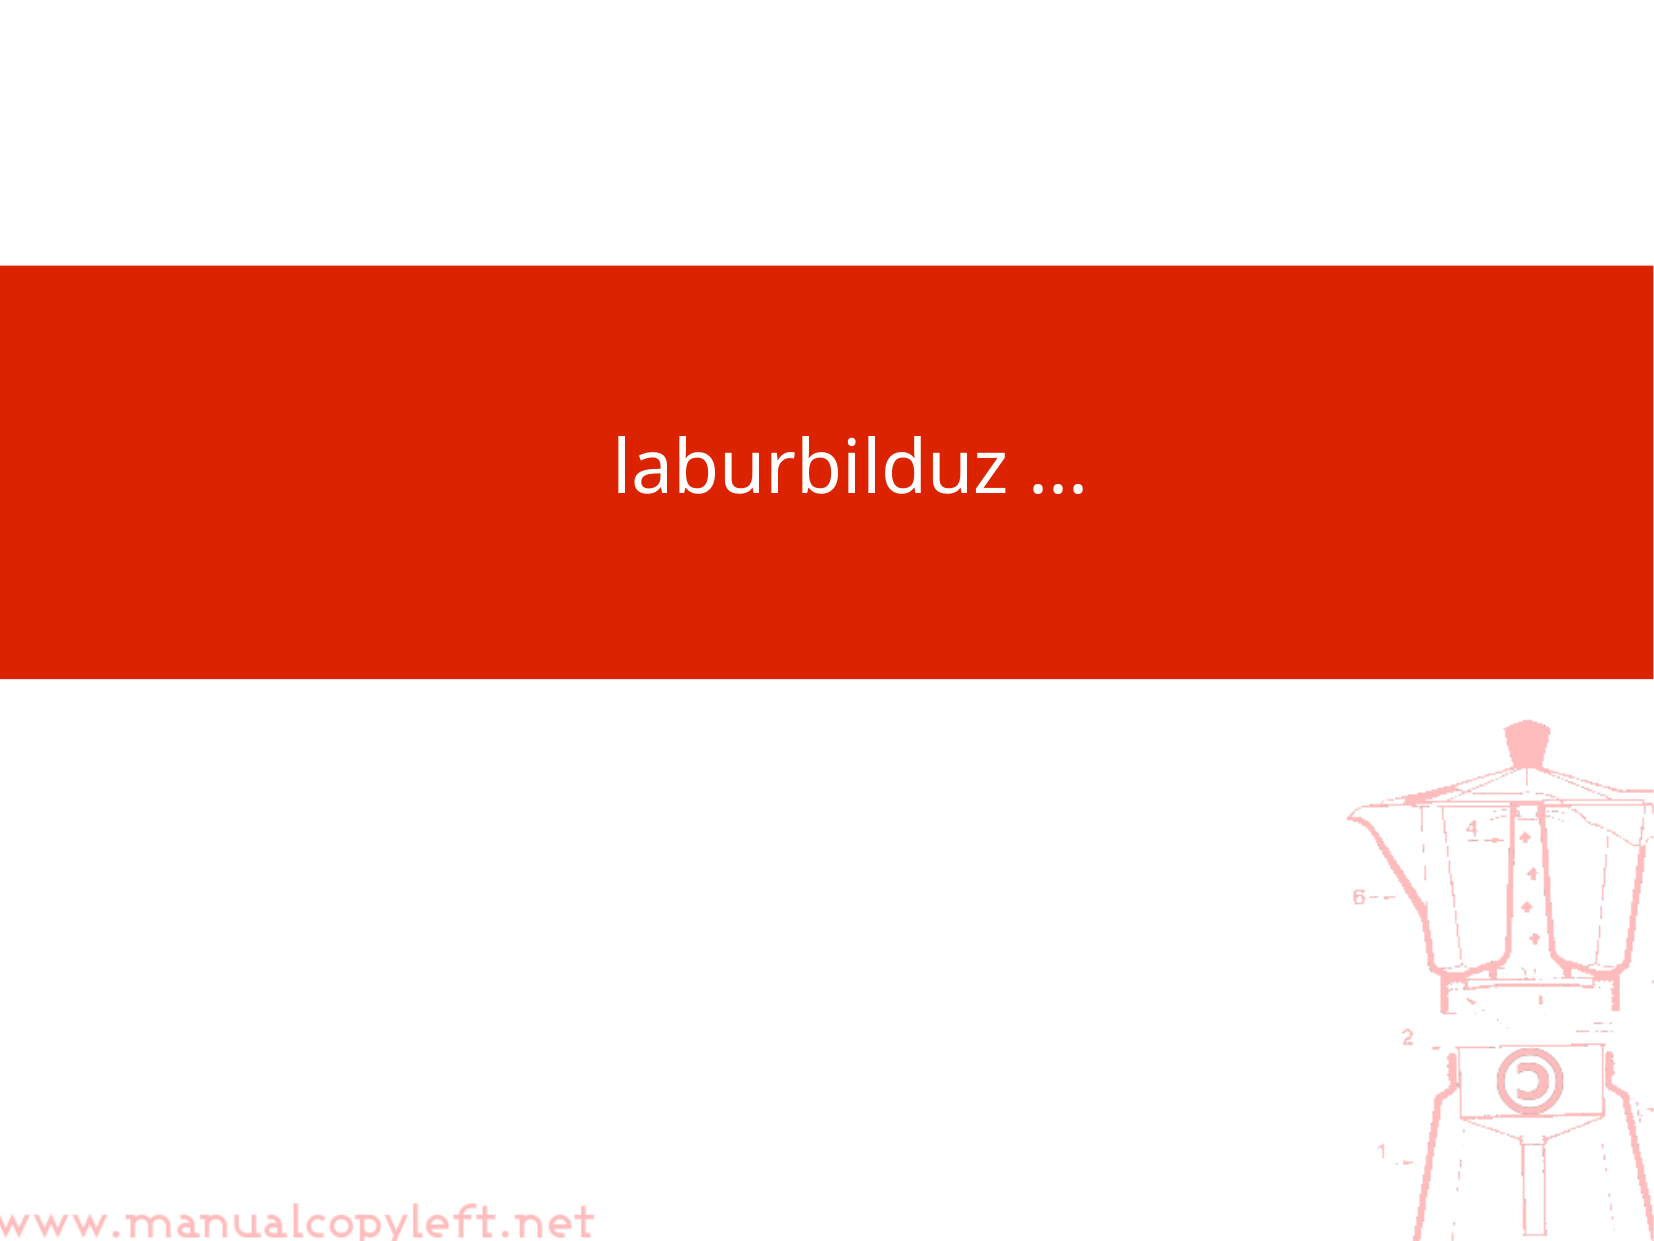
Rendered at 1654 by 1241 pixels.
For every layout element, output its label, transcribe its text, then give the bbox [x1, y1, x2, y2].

title laburbilduz ... [106, 302, 1595, 628]
text_box [0, 265, 1654, 680]
picture [0, 0, 1654, 265]
picture [0, 680, 1654, 1241]
